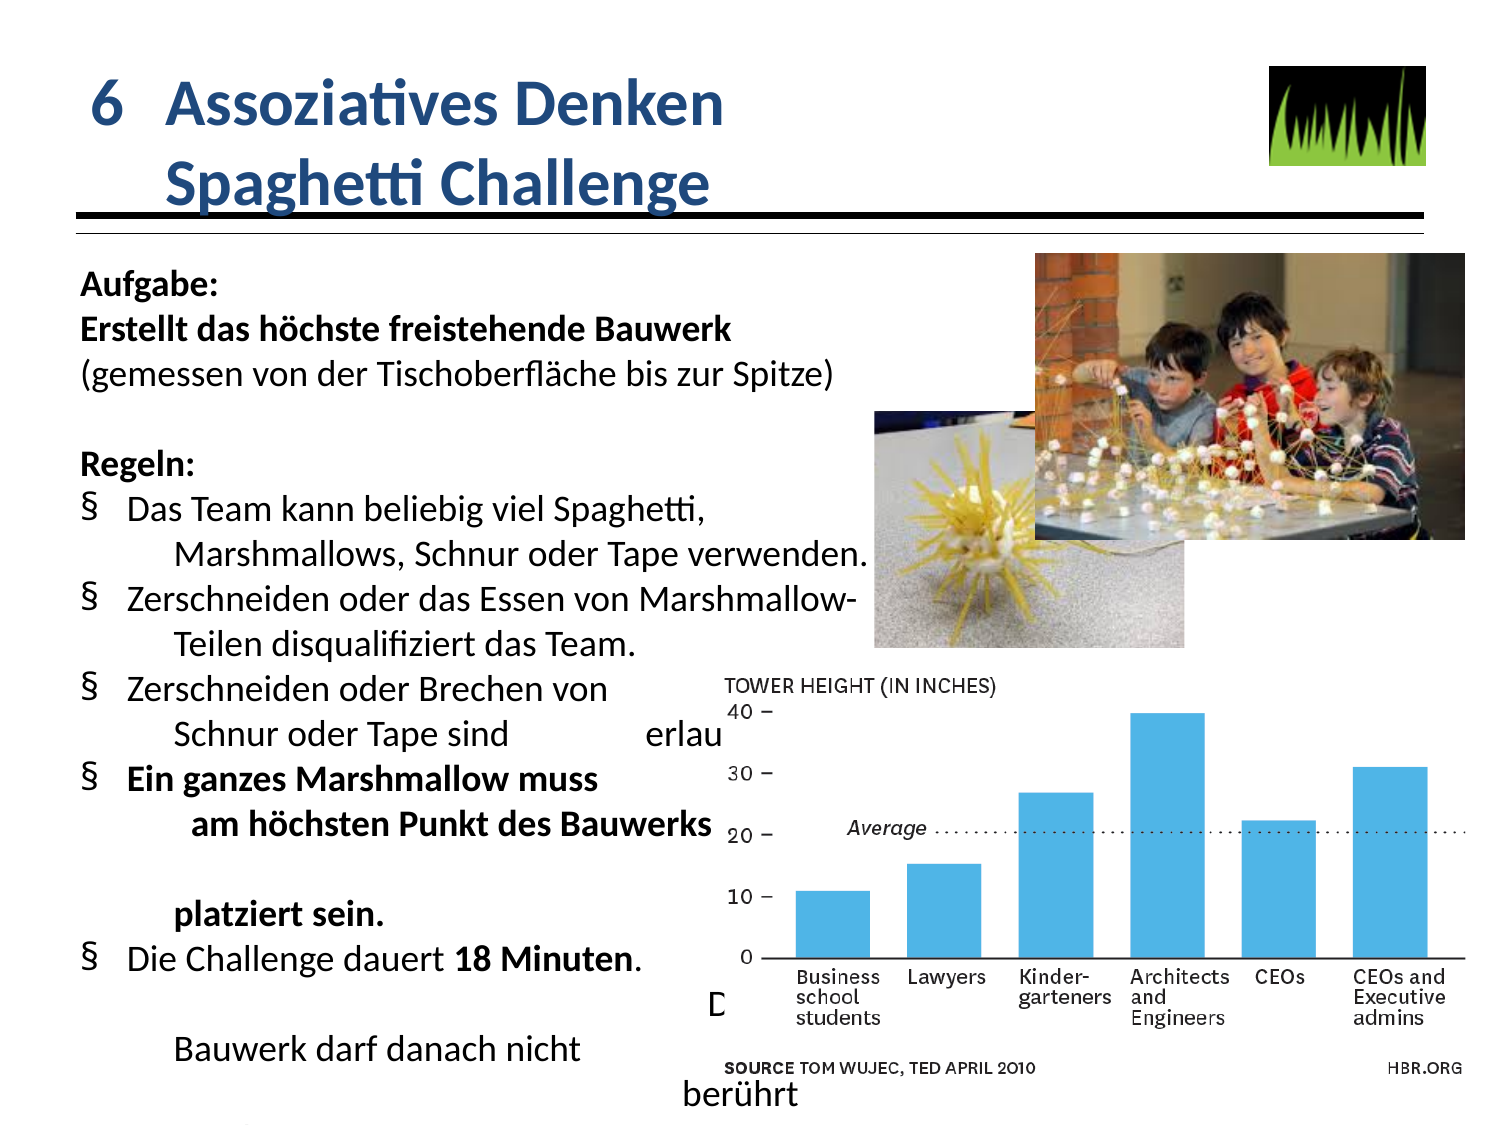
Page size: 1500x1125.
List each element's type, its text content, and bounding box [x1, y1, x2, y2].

picture [724, 656, 1466, 1085]
picture [1269, 66, 1426, 166]
text_box Aufgabe: Erstellt das höchste freistehende Bauwerk (gemessen von der Tischoberfläche bis zur Spitze) Regeln: Das Team kann beliebig viel Spaghetti, Marshmallows, Schnur oder Tape verwenden. Zerschneiden oder das Essen von Marshmallow-Teilen disqualifiziert das Team. Zerschneiden oder Brechen von Spaghetti, Schnur oder Tape sind erlaubt. Ein ganzes Marshmallow muss am höchsten Punkt des Bauwerks platziert sein. Die Challenge dauert 18 Minuten. Das Bauwerk darf danach nicht berührt werden. [65, 251, 904, 1125]
picture [904, 253, 1465, 648]
title 6 Assoziatives Denken Spaghetti Challenge [75, 45, 1426, 233]
